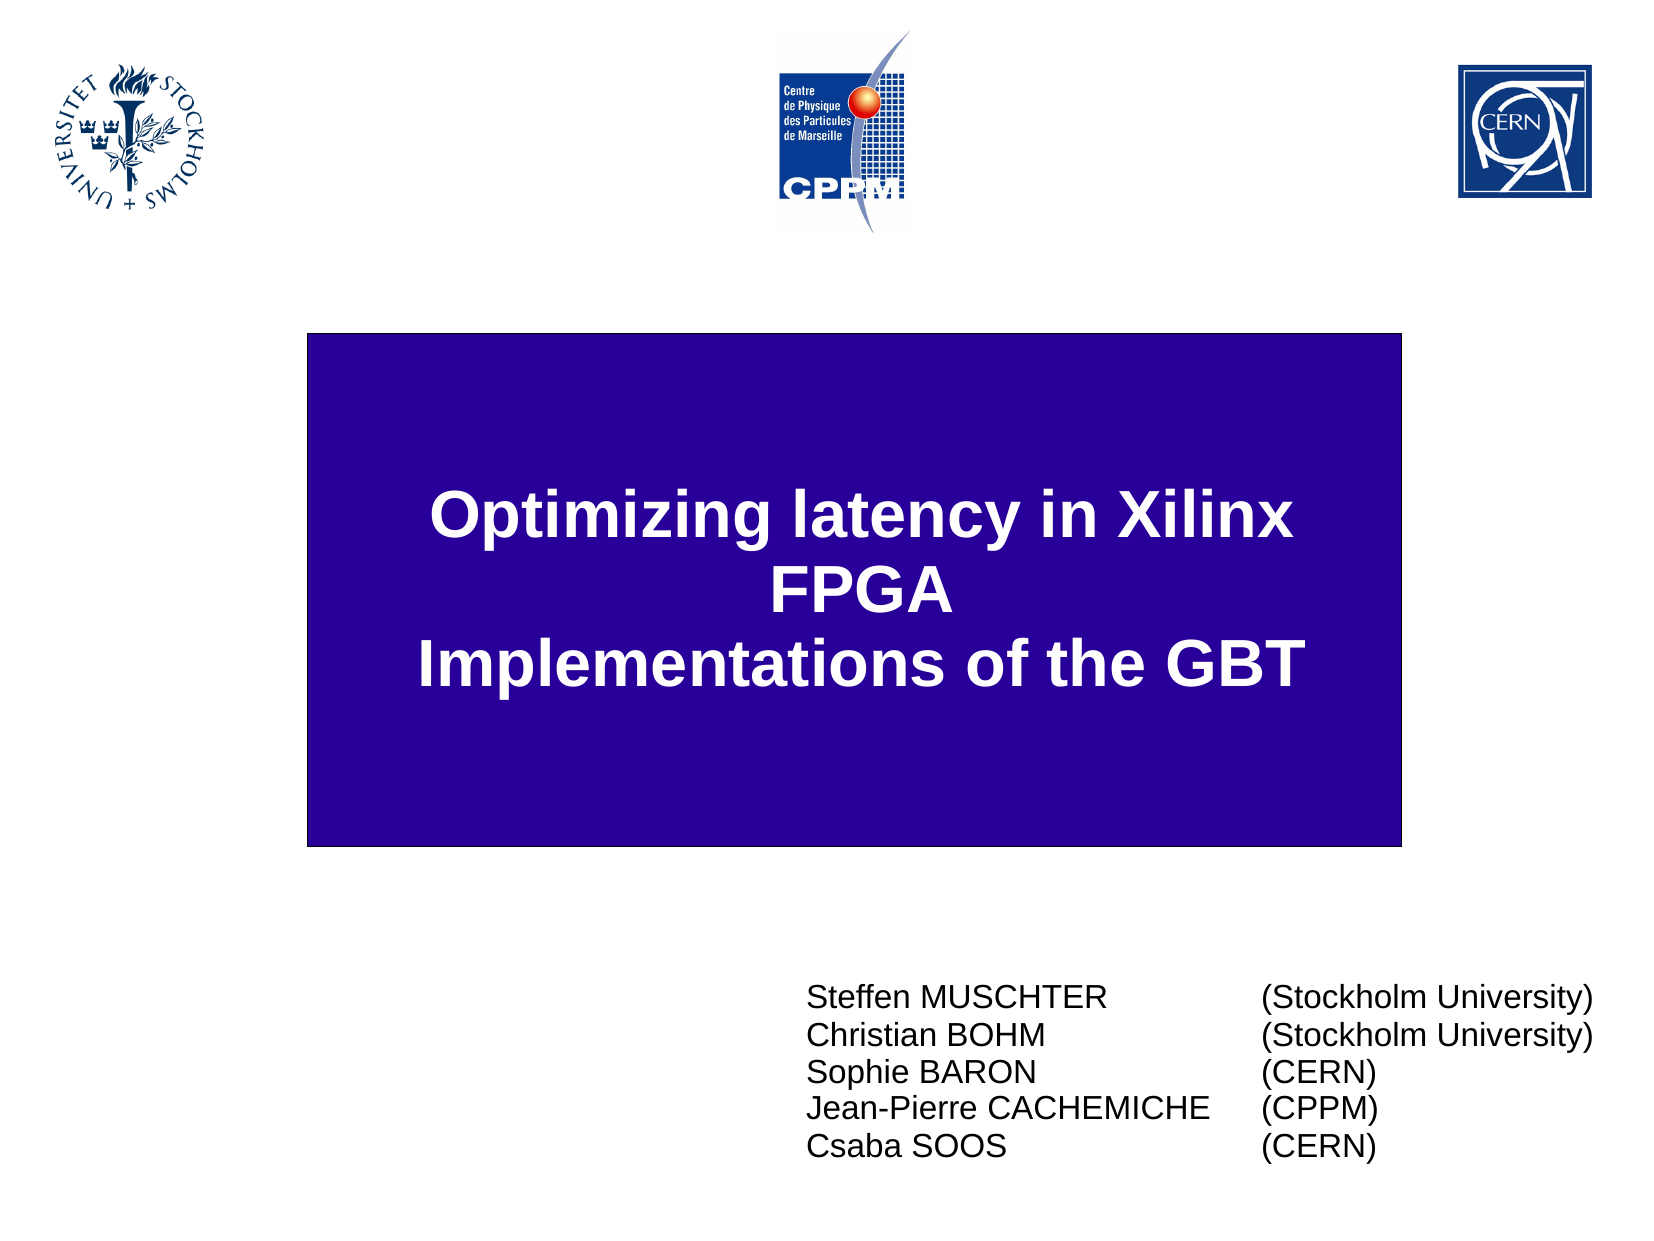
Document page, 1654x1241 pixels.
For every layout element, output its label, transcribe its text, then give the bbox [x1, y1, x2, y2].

picture [1458, 64, 1592, 198]
text_box [307, 333, 1402, 847]
picture [53, 64, 212, 215]
title Steffen MUSCHTER (Stockholm University) Christian BOHM (Stockholm University) Sophie BARON (CERN) Jean-Pierre CACHEMICHE (CPPM) Csaba SOOS (CERN) [806, 973, 1648, 1170]
text_box Optimizing latency in Xilinx FPGA Implementations of the GBT [375, 469, 1351, 709]
picture [772, 29, 911, 233]
